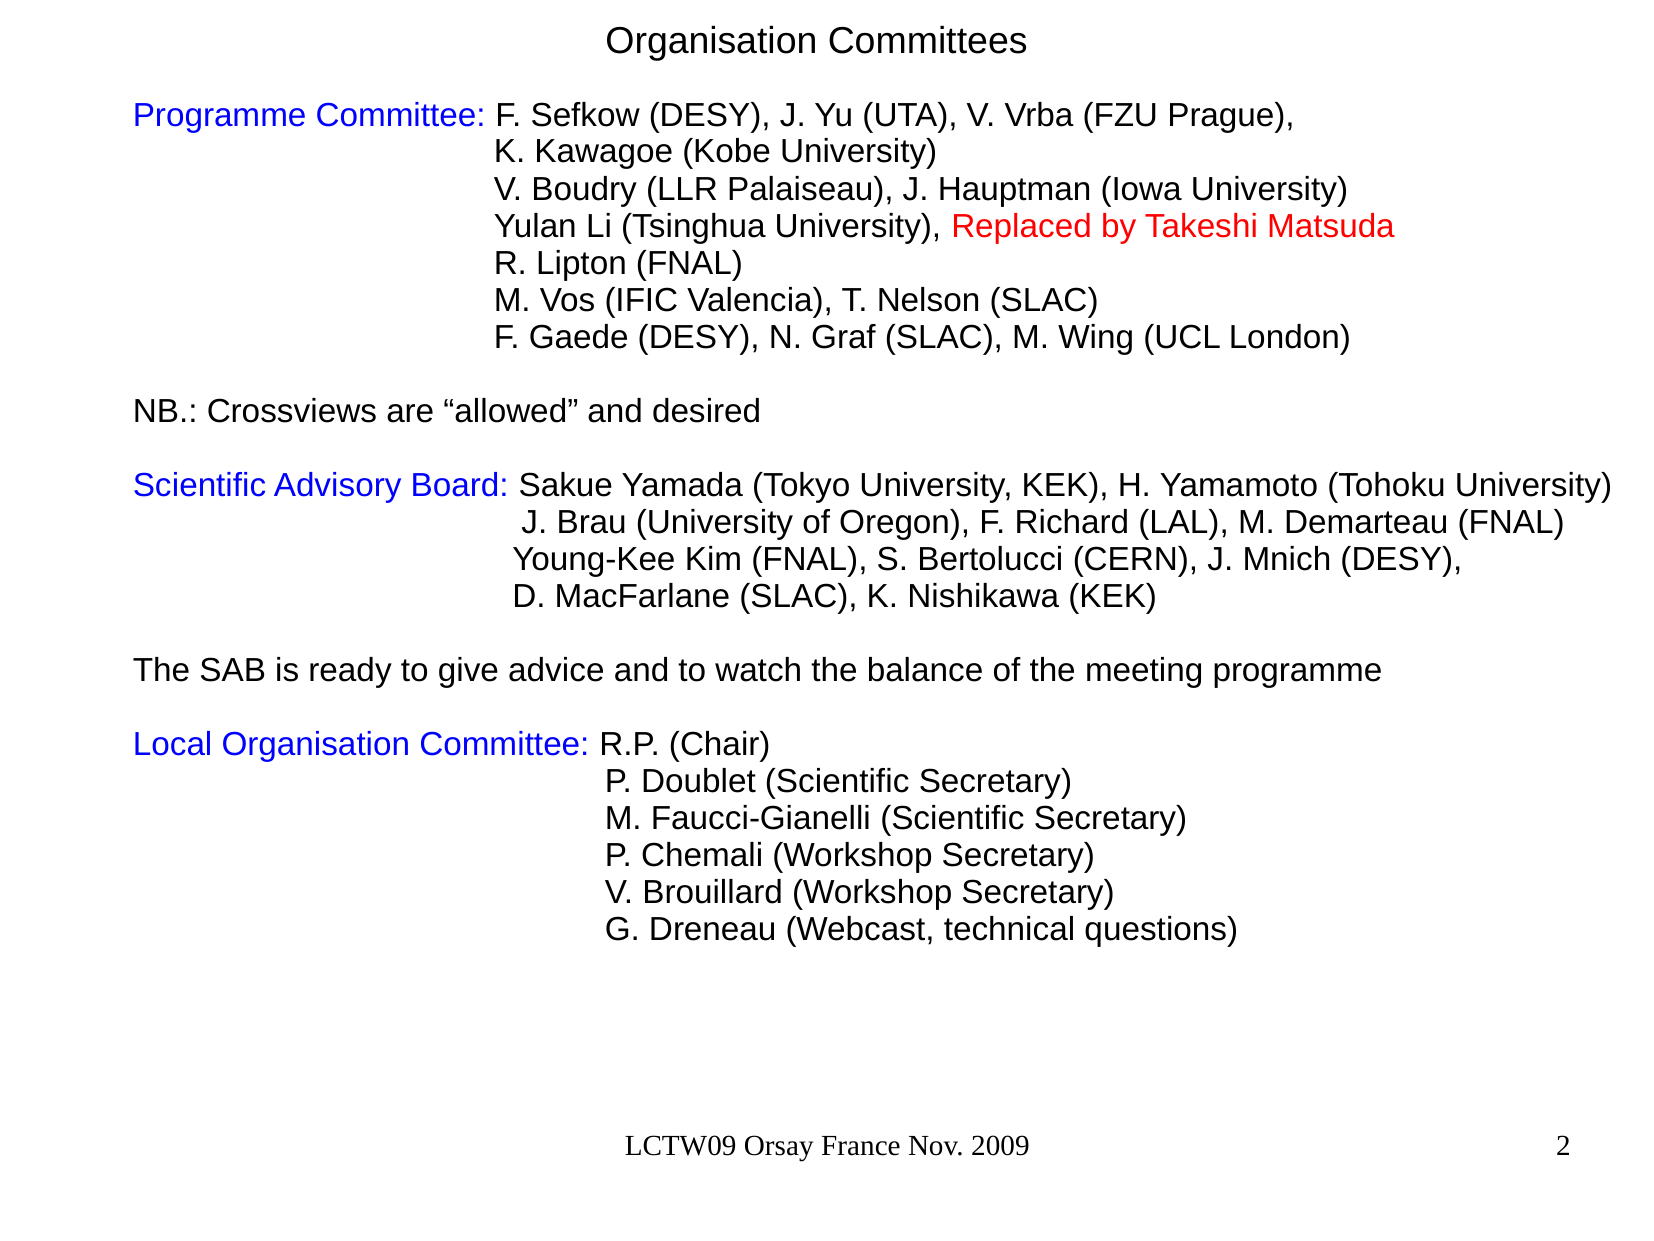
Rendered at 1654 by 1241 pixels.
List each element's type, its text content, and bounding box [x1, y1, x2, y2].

text_box Organisation Committees [590, 11, 1053, 83]
text_box Programme Committee: F. Sefkow (DESY), J. Yu (UTA), V. Vrba (FZU Prague), K. Kawagoe (Kobe University) V. Boudry (LLR Palaiseau), J. Hauptman (Iowa University) Yulan Li (Tsinghua University), Replaced by Takeshi Matsuda R. Lipton (FNAL) M. Vos (IFIC Valencia), T. Nelson (SLAC) F. Gaede (DESY), N. Graf (SLAC), M. Wing (UCL London) NB.: Crossviews are “allowed” and desired Scientific Advisory Board: Sakue Yamada (Tokyo University, KEK), H. Yamamoto (Tohoku University) J. Brau (University of Oregon), F. Richard (LAL), M. Demarteau (FNAL) Young-Kee Kim (FNAL), S. Bertolucci (CERN), J. Mnich (DESY), D. MacFarlane (SLAC), K. Nishikawa (KEK) The SAB is ready to give advice and to watch the balance of the meeting programme Local Organisation Committee: R.P. (Chair) P. Doublet (Scientific Secretary) M. Faucci-Gianelli (Scientific Secretary) P. Chemali (Workshop Secretary) V. Brouillard (Workshop Secretary) G. Dreneau (Webcast, technical questions) [118, 88, 1654, 1241]
